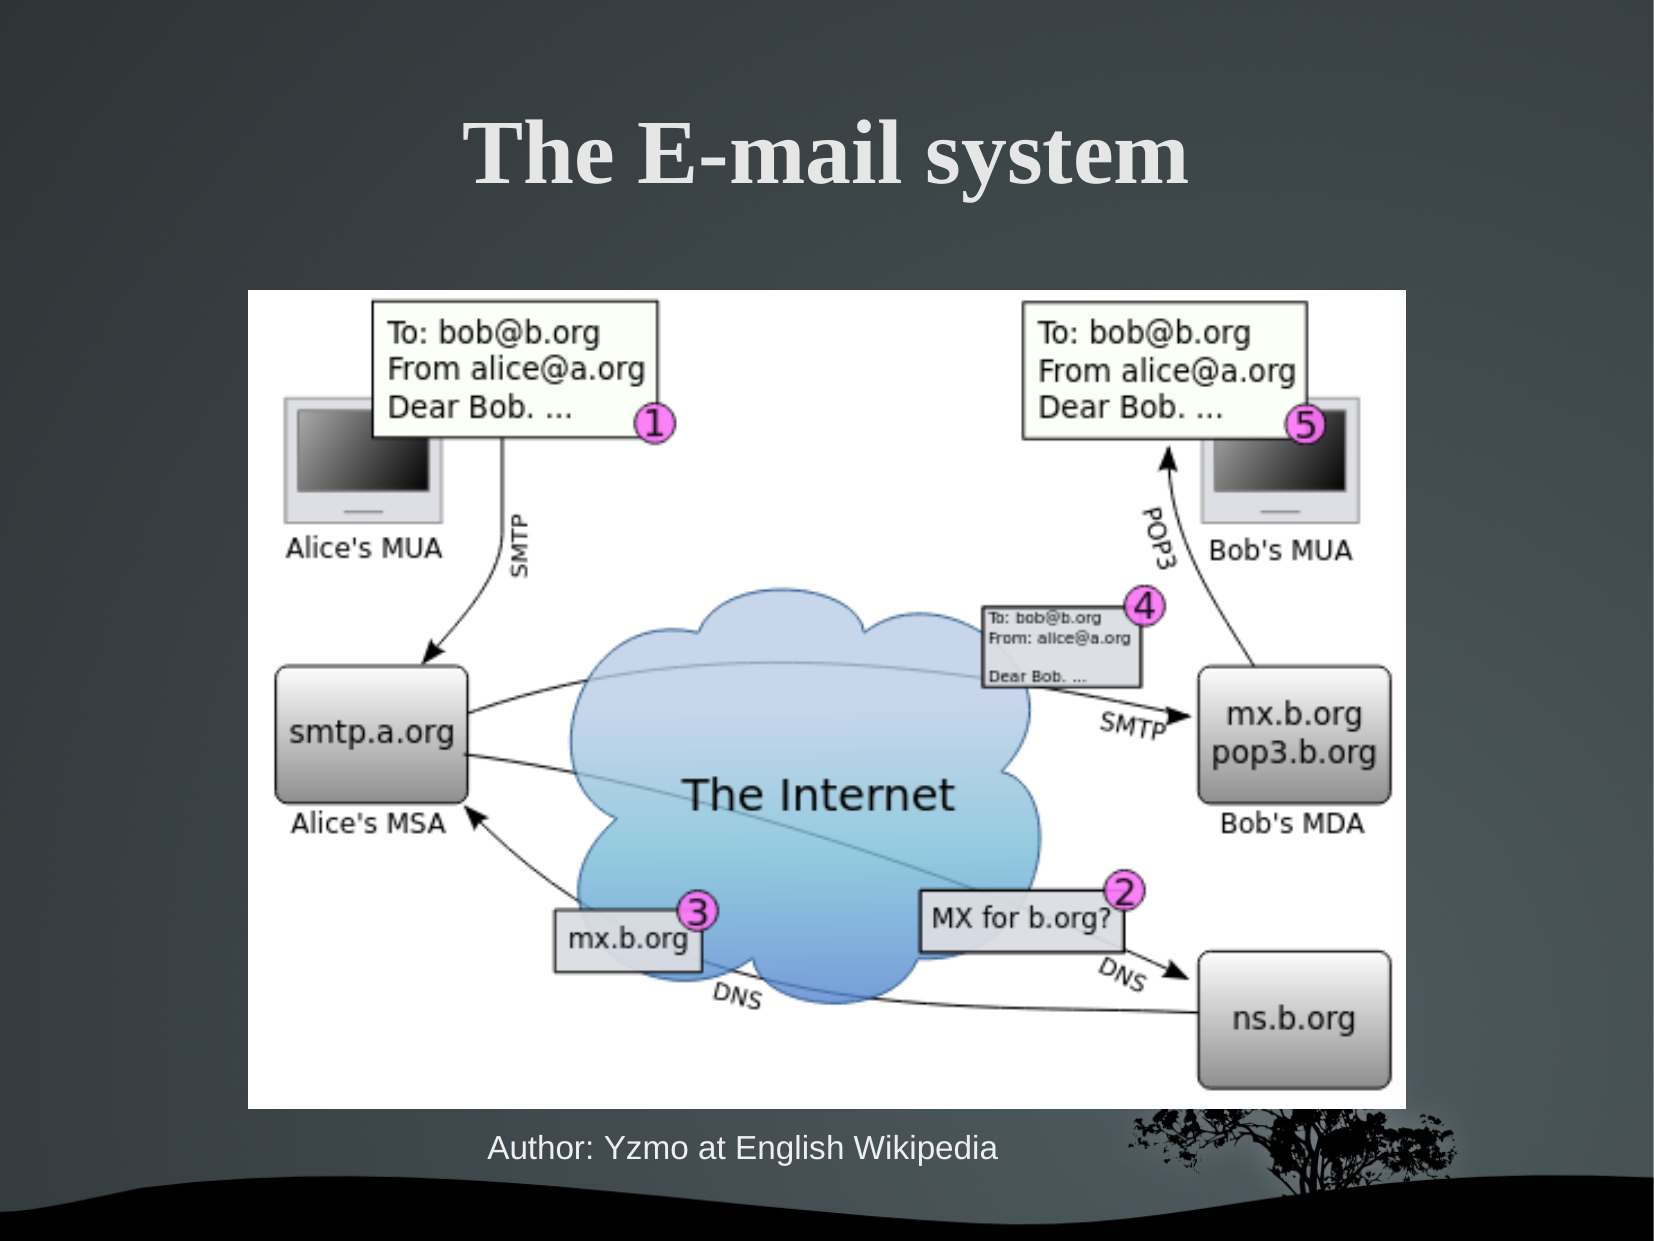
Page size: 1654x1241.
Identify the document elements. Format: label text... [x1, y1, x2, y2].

text_box Author: Yzmo at English Wikipedia [472, 1122, 1182, 1174]
picture [0, 0, 1654, 1241]
title The E-mail system [82, 49, 1571, 257]
